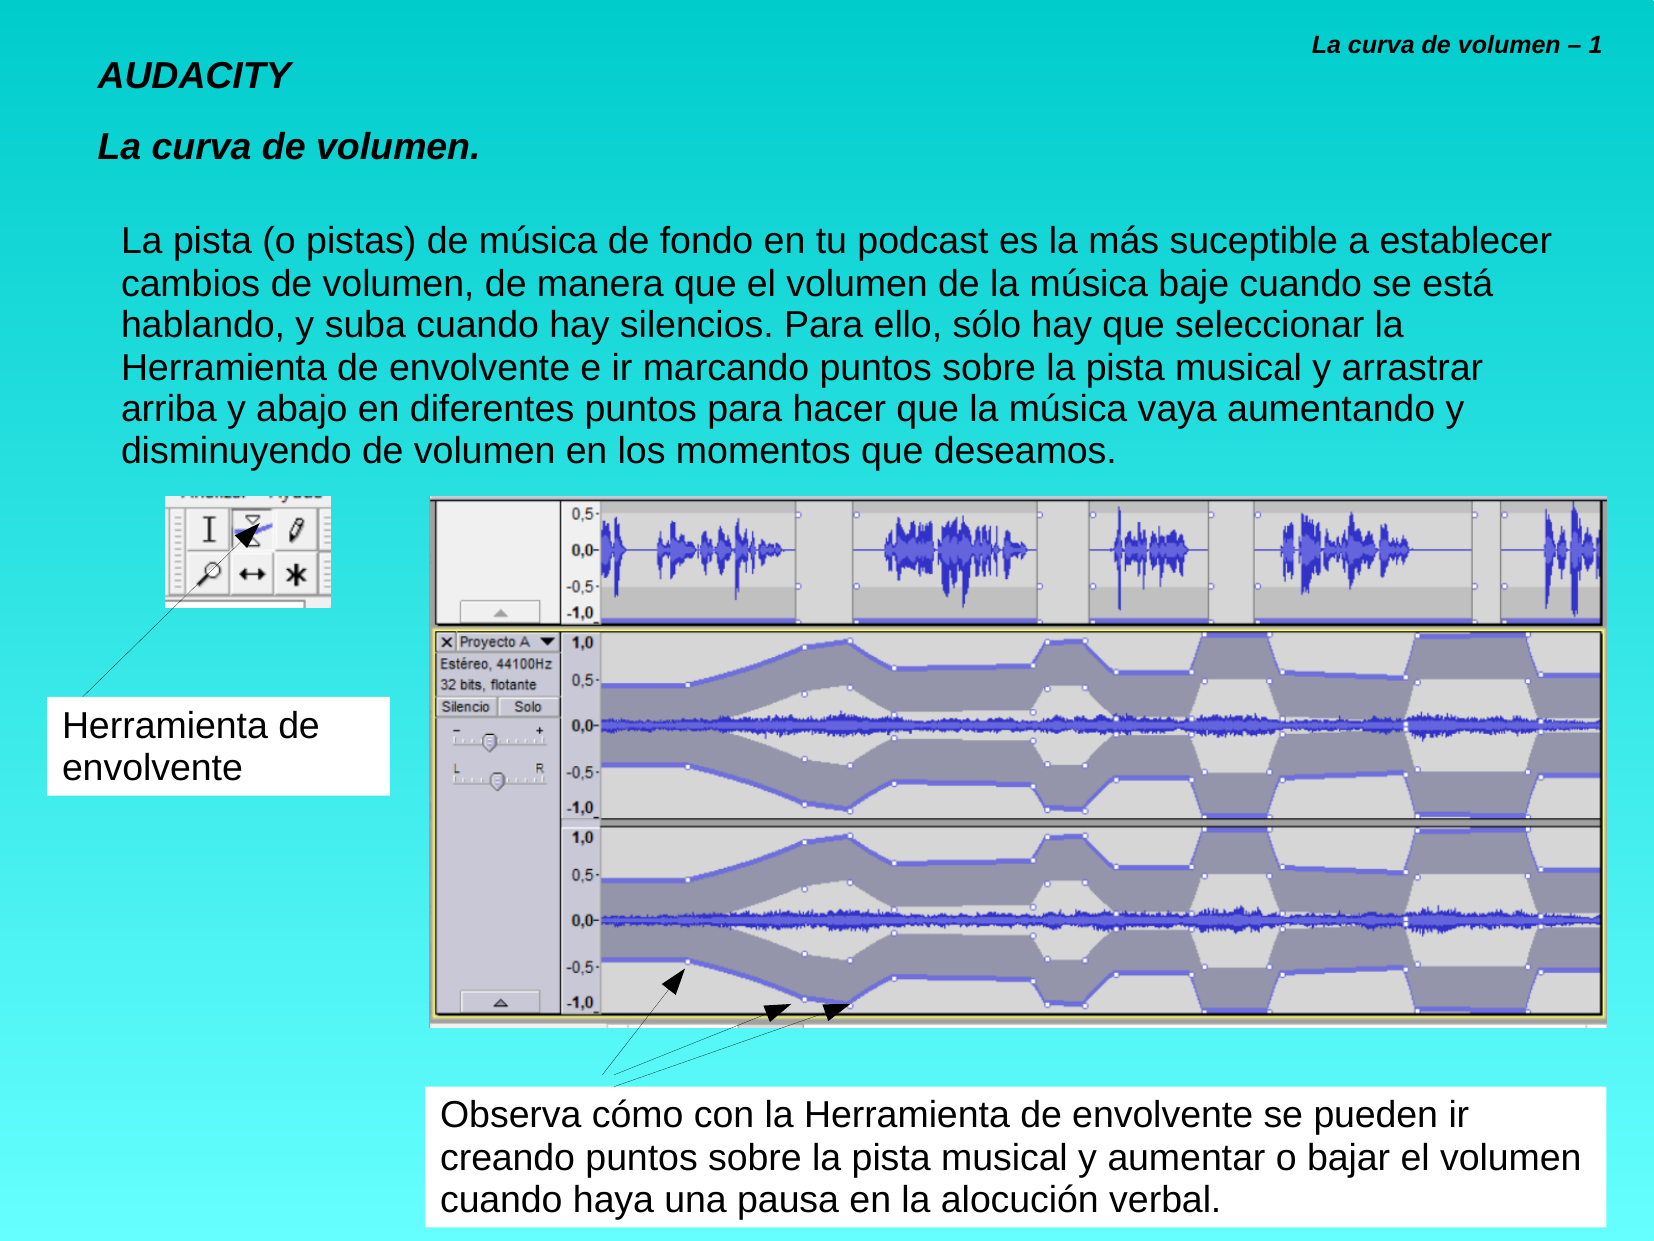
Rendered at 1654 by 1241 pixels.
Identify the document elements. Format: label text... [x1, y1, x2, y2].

text_box AUDACITY [82, 47, 674, 104]
text_box Observa cómo con la Herramienta de envolvente se pueden ir creando puntos sobre la pista musical y aumentar o bajar el volumen cuando haya una pausa en la alocución verbal. [425, 1086, 1607, 1226]
text_box La curva de volumen – 1 [992, 23, 1619, 67]
text_box Herramienta de envolvente [47, 696, 390, 795]
picture [429, 496, 1607, 1028]
text_box La curva de volumen. [82, 118, 792, 189]
text_box La pista (o pistas) de música de fondo en tu podcast es la más suceptible a establecer cambios de volumen, de manera que el volumen de la música baje cuando se está hablando, y suba cuando hay silencios. Para ello, sólo hay que seleccionar la Herramienta de envolvente e ir marcando puntos sobre la pista musical y arrastrar arriba y abajo en diferentes puntos para hacer que la música vaya aumentando y disminuyendo de volumen en los momentos que deseamos. [106, 212, 1595, 477]
picture [165, 496, 331, 608]
